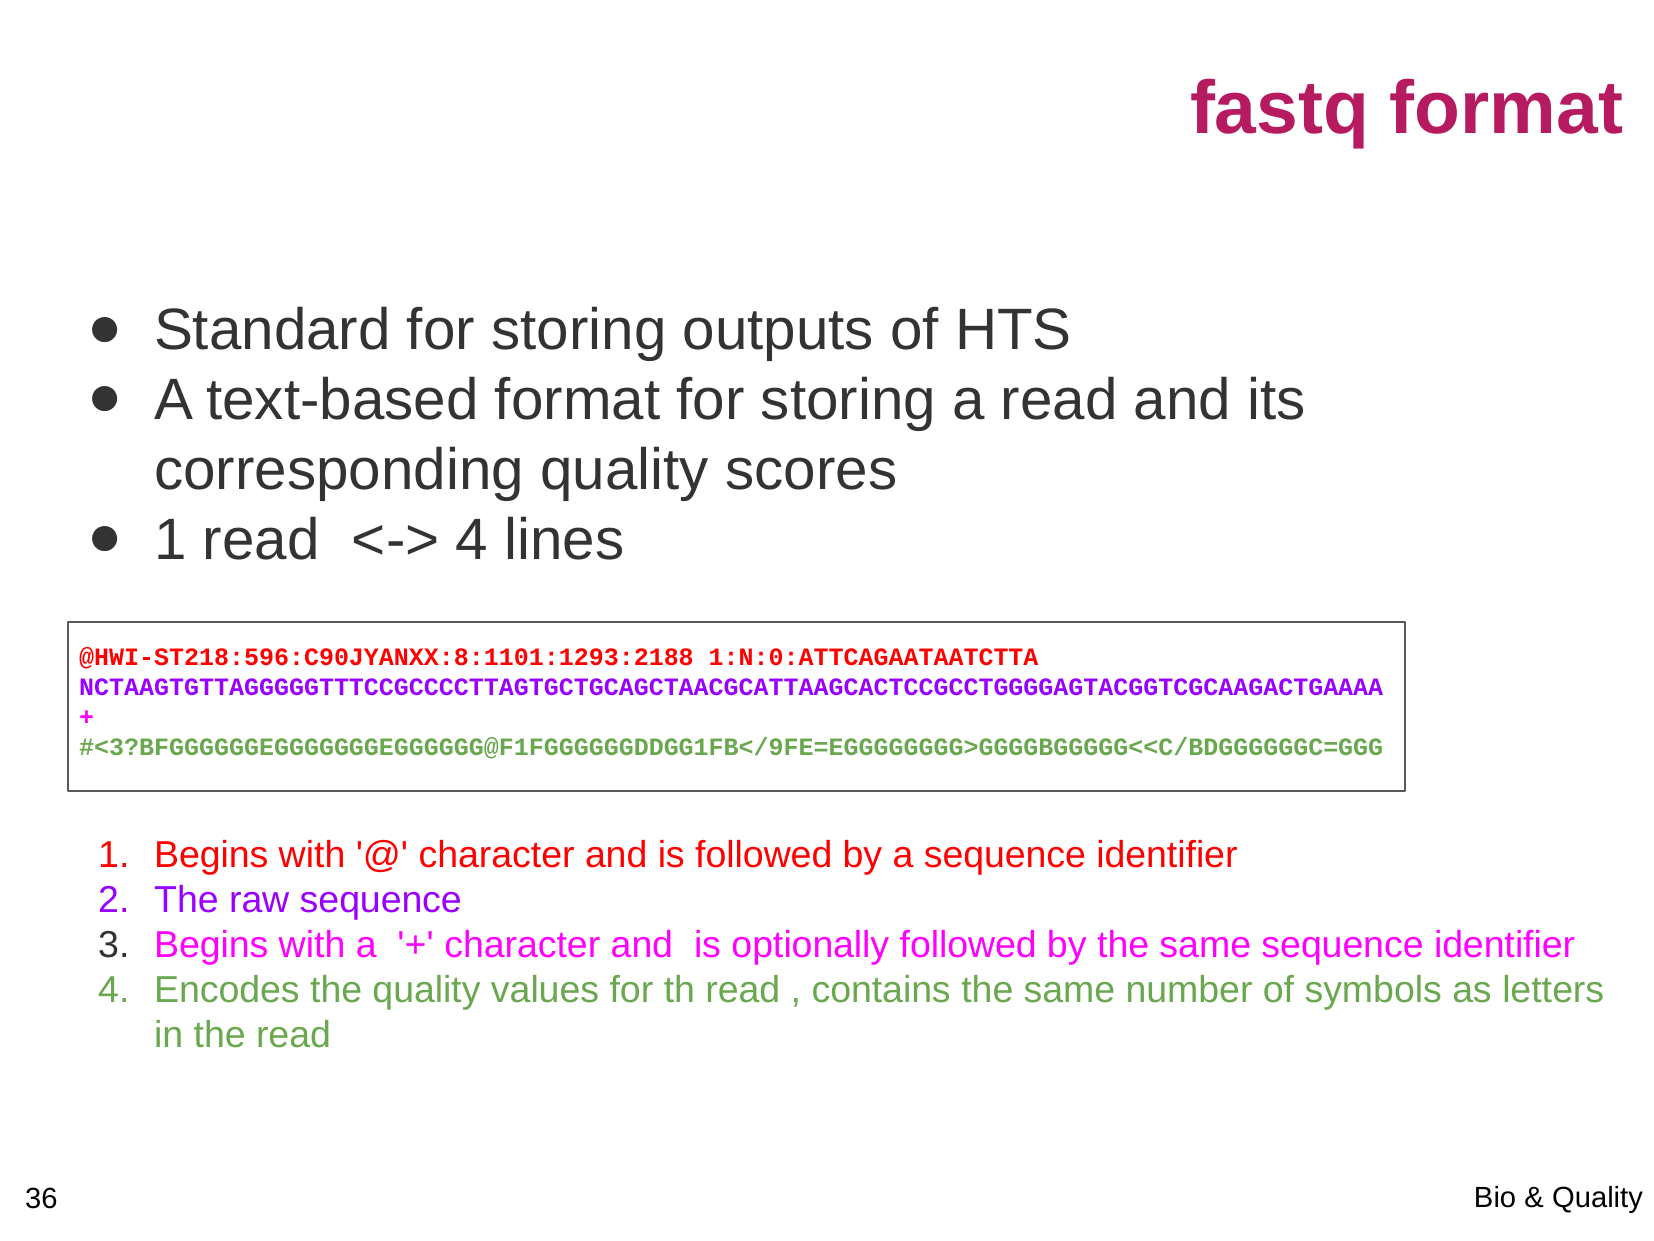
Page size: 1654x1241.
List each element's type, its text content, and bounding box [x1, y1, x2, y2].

text_box fastq format [156, 0, 1645, 207]
text_box Standard for storing outputs of HTS A text-based format for storing a read and its corresponding quality scores 1 read <-> 4 lines @HWI-ST218:596:C90JYANXX:8:1101:1293:2188 1:N:0:ATTCAGAATAATCTTA NCTAAGTGTTAGGGGGTTTCCGCCCCTTAGTGCTGCAGCTAACGCATTAAGCACTCCGCCTGGGGAGTACGGTCGCAAGACTGAAAA + #<3?BFGGGGGGEGGGGGGGEGGGGGG@F1FGGGGGGDDGG1FB</9FE=EGGGGGGGG>GGGGBGGGGG<<C/BDGGGGGGC=GGG Begins with '@' character and is followed by a sequence identifier The raw sequence Begins with a '+' character and is optionally followed by the same sequence identifier Encodes the quality values for th read , contains the same number of symbols as letters in the read [79, 623, 1404, 790]
text_box Standard for storing outputs of HTS A text-based format for storing a read and its corresponding quality scores 1 read <-> 4 lines @HWI-ST218:596:C90JYANXX:8:1101:1293:2188 1:N:0:ATTCAGAATAATCTTA NCTAAGTGTTAGGGGGTTTCCGCCCCTTAGTGCTGCAGCTAACGCATTAAGCACTCCGCCTGGGGAGTACGGTCGCAAGACTGAAAA + #<3?BFGGGGGGEGGGGGGGEGGGGGG@F1FGGGGGGDDGG1FB</9FE=EGGGGGGGG>GGGGBGGGGG<<C/BDGGGGGGC=GGG Begins with '@' character and is followed by a sequence identifier The raw sequence Begins with a '+' character and is optionally followed by the same sequence identifier Encodes the quality values for th read , contains the same number of symbols as letters in the read [79, 277, 1645, 1203]
